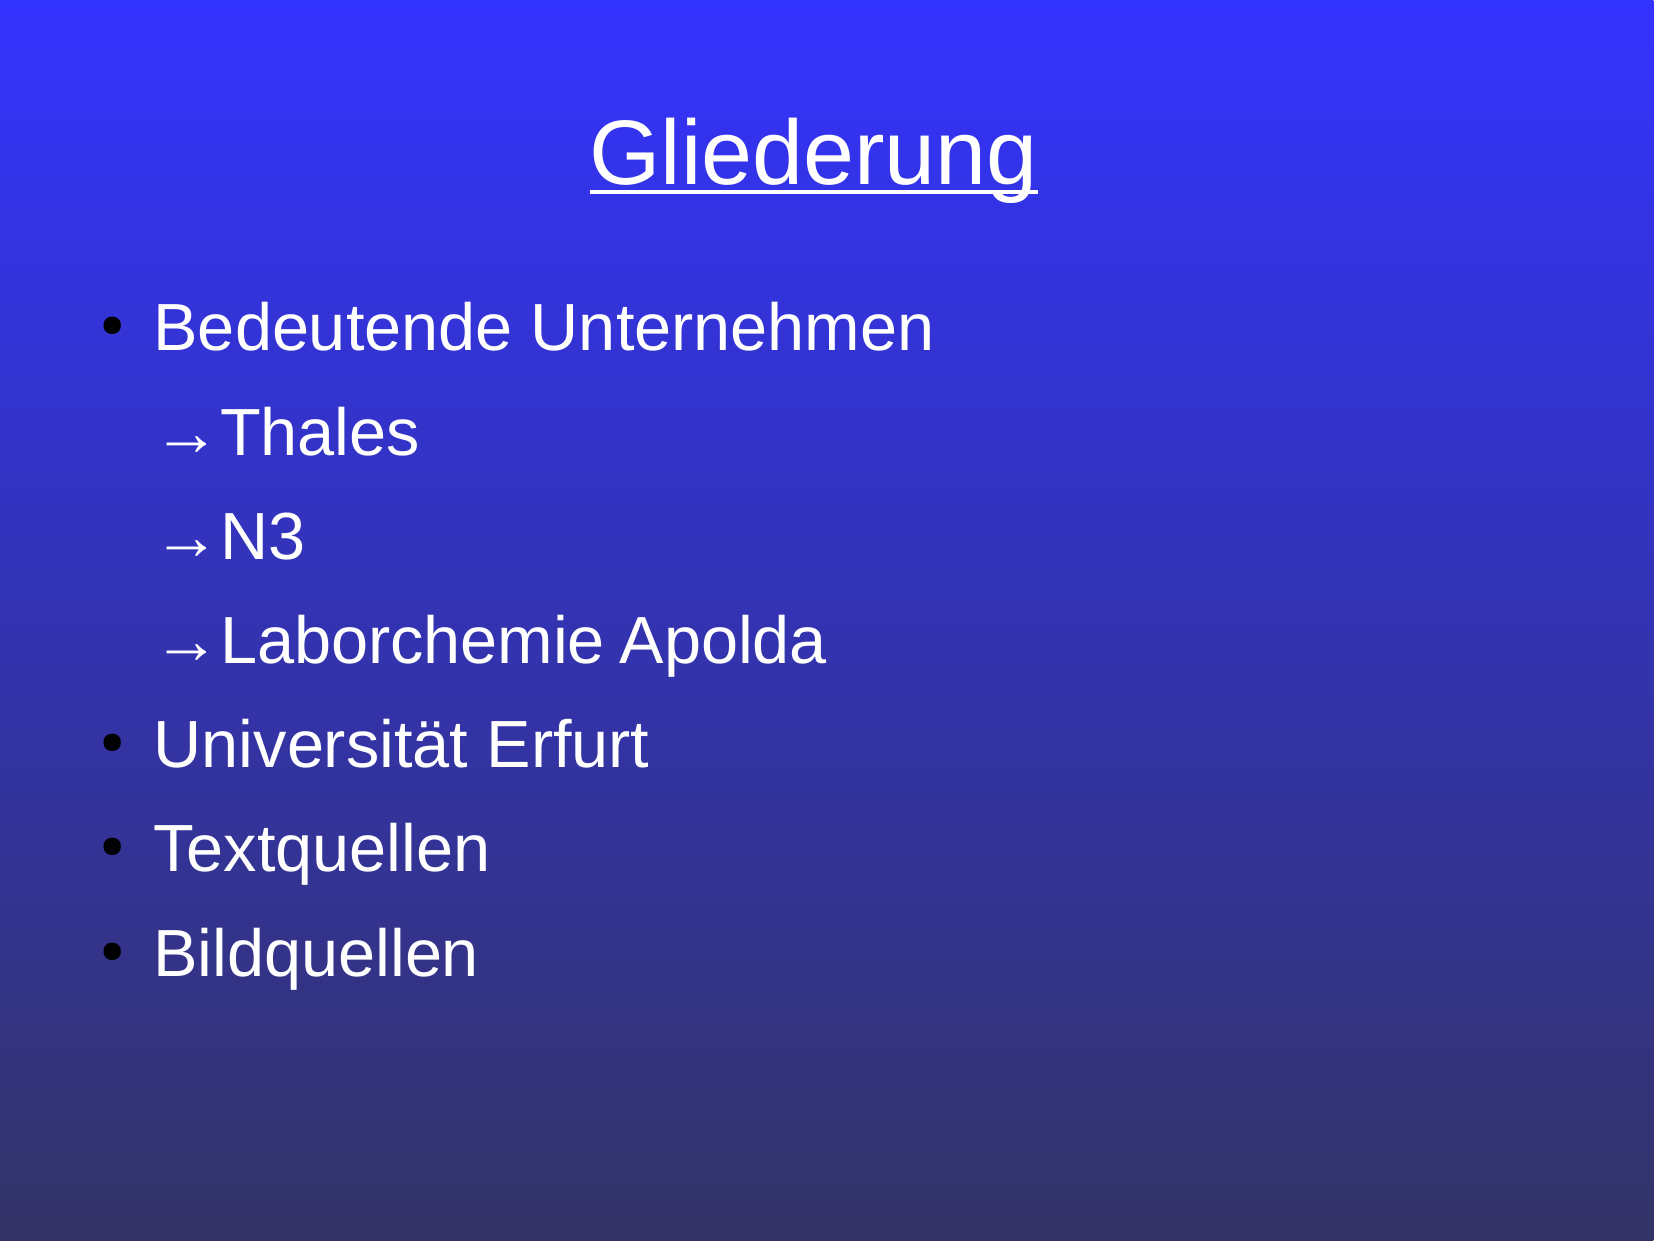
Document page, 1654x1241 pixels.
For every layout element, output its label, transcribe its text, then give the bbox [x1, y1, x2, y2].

title Gliederung [82, 49, 1571, 257]
list Bedeutende Unternehmen →Thales →N3 →Laborchemie Apolda Universität Erfurt Textquellen Bildquellen [82, 290, 1571, 1109]
